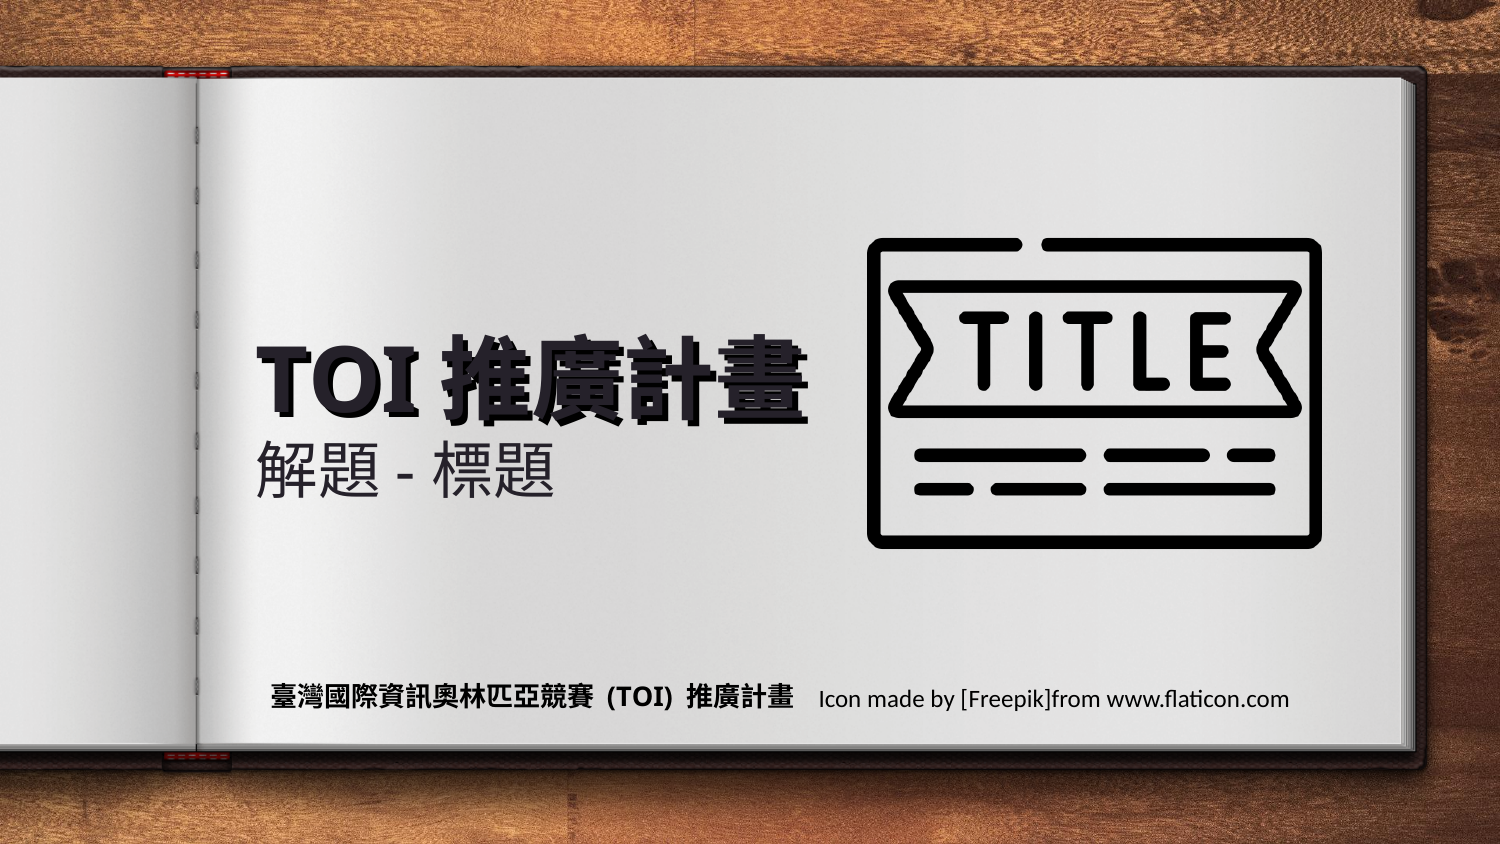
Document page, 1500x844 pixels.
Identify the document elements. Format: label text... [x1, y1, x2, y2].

text_box Icon made by [Freepik]from www.flaticon.com [804, 675, 1385, 720]
title TOI推廣計畫 解題-標題 [240, 262, 867, 565]
picture [867, 166, 1322, 620]
